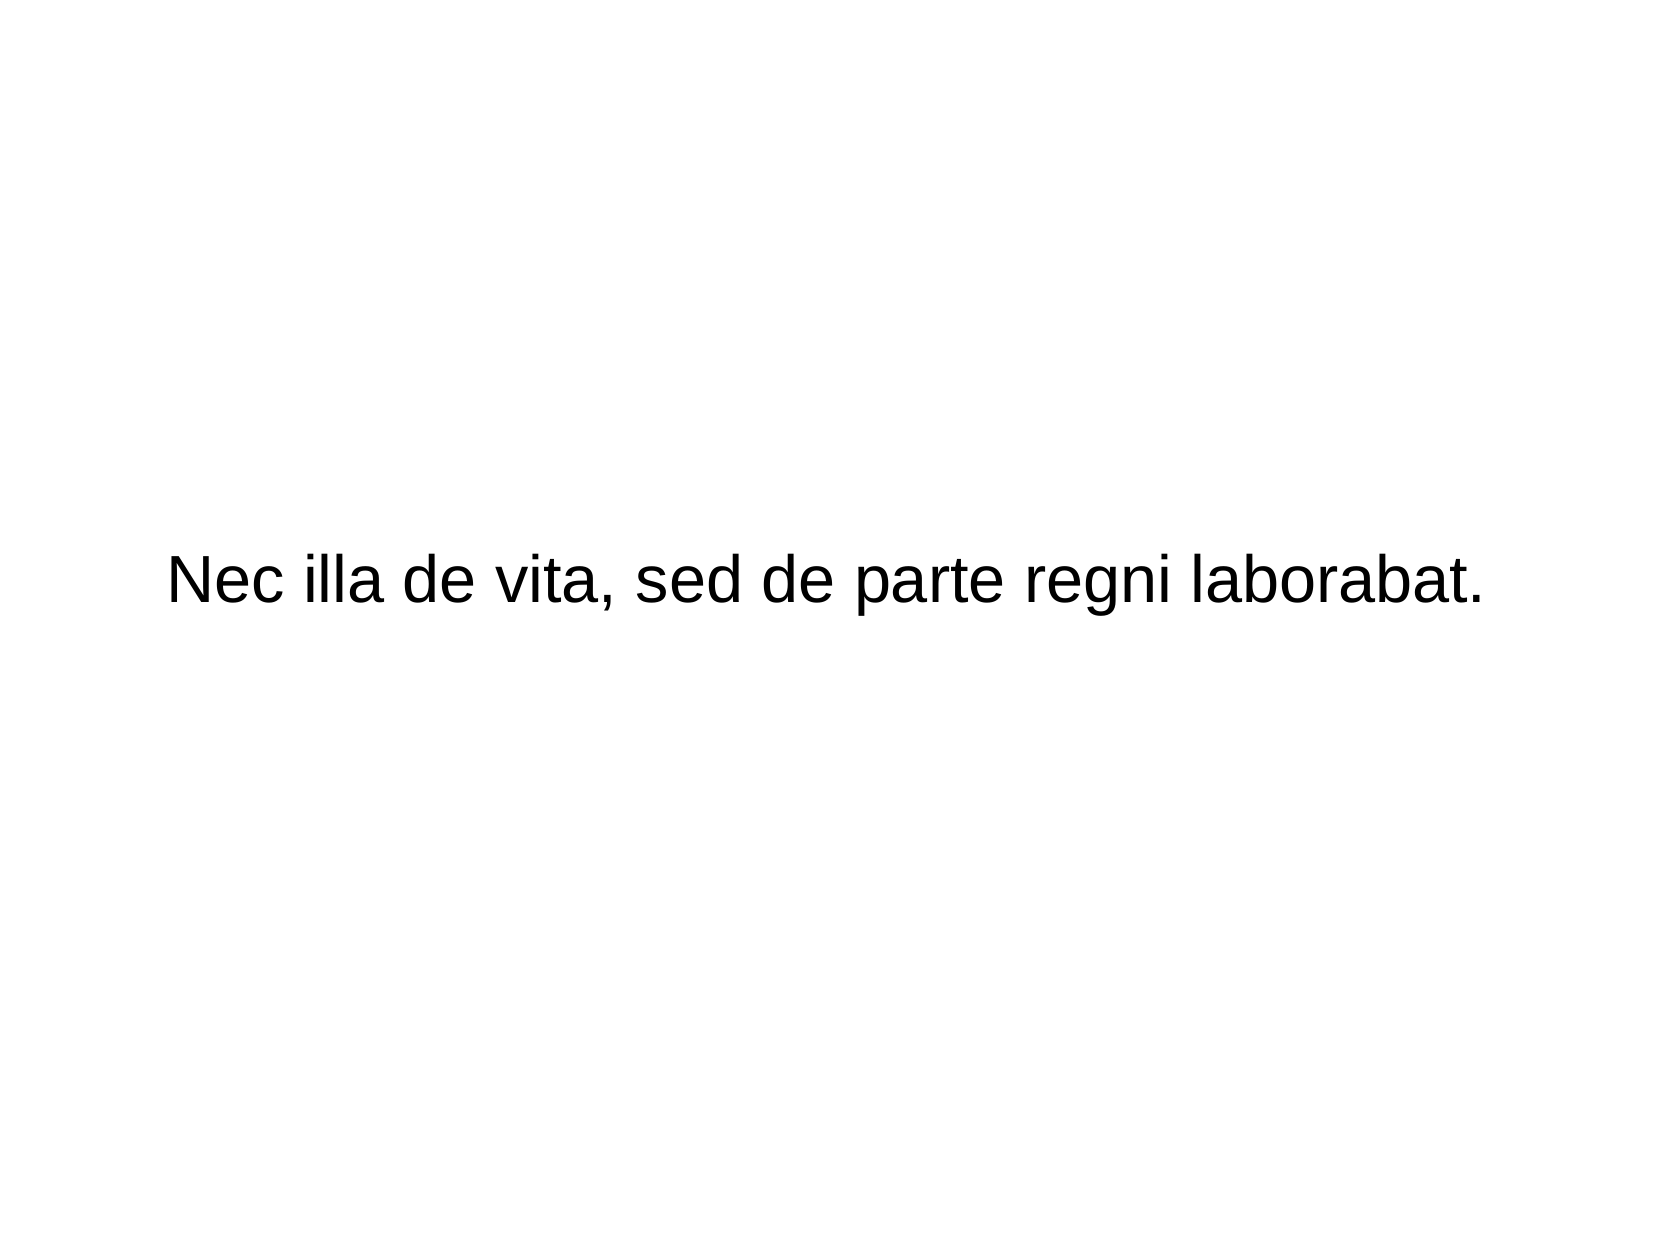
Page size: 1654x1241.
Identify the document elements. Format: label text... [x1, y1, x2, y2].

subtitle Nec illa de vita, sed de parte regni laborabat. [82, 49, 1571, 1109]
